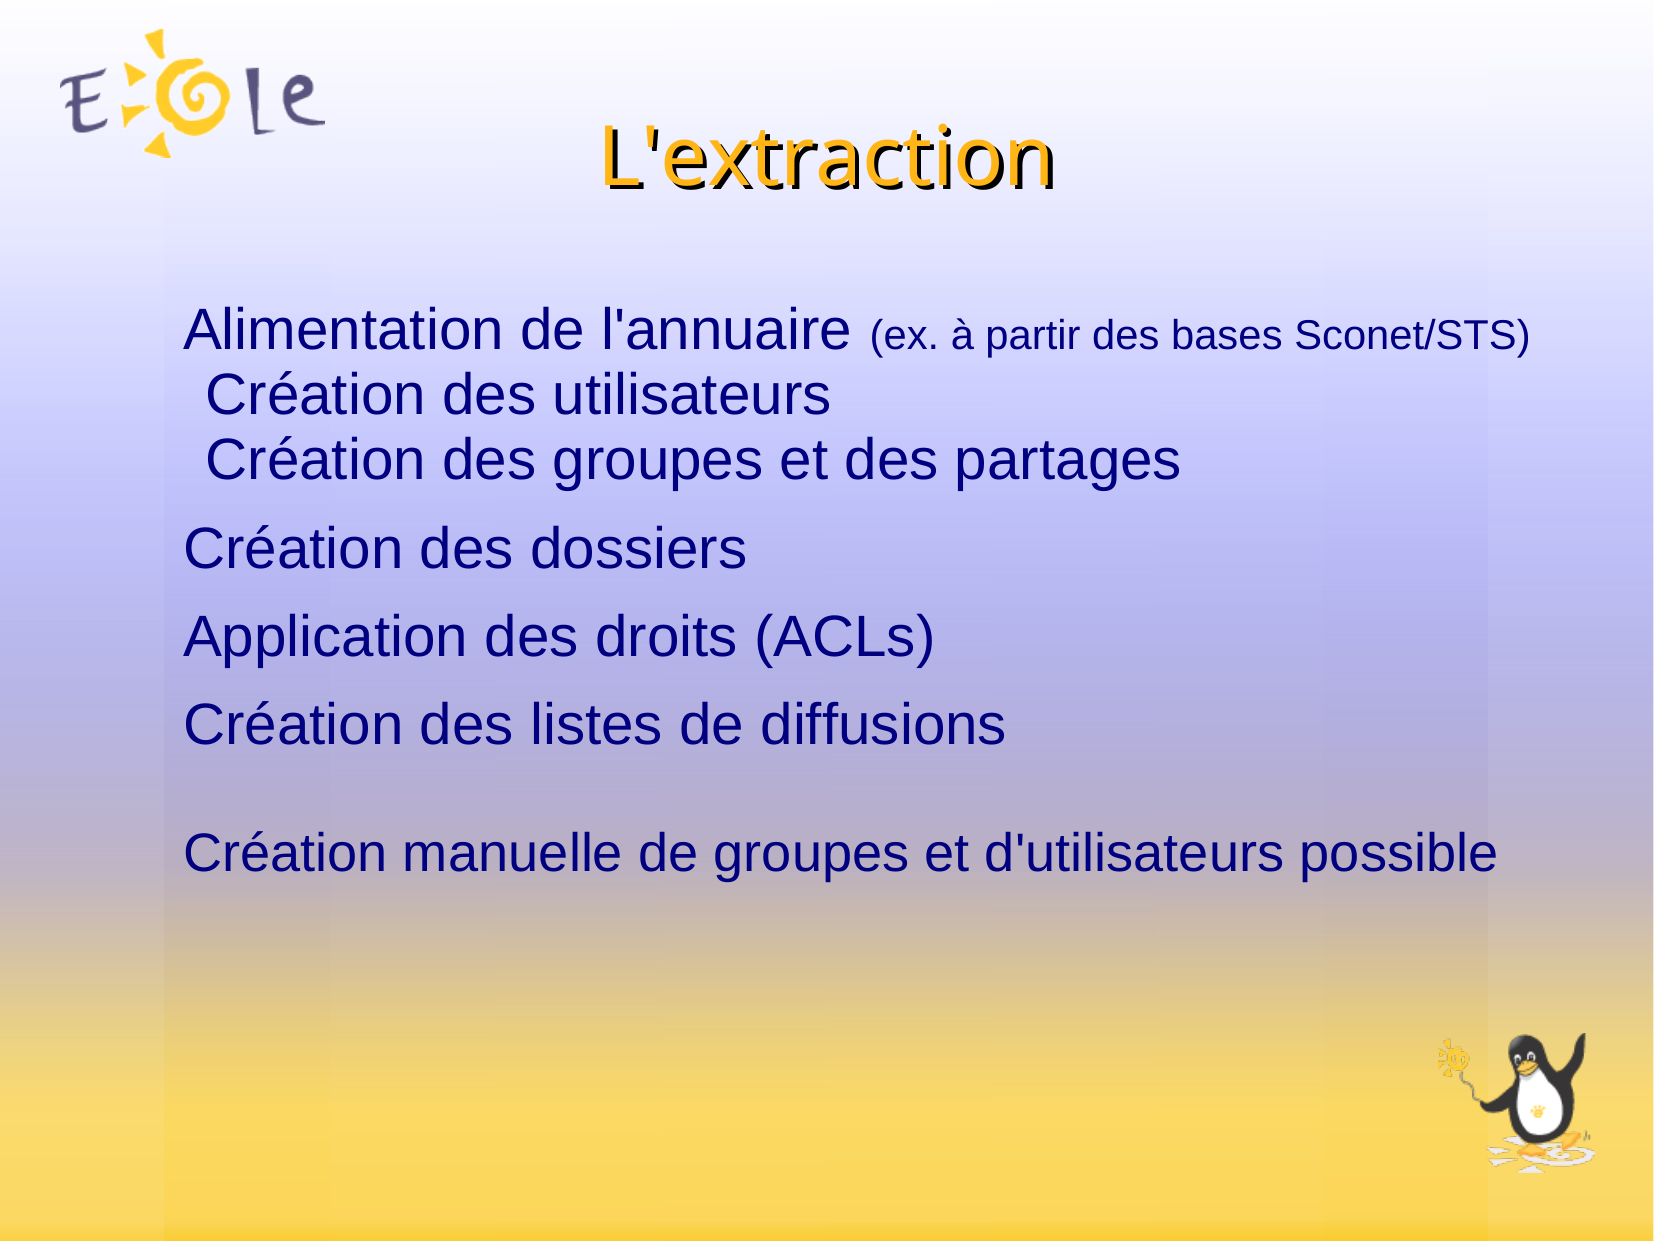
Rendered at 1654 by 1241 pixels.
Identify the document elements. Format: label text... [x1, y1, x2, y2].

title L'extraction [82, 49, 1571, 257]
picture [0, 0, 1654, 1241]
text_box Alimentation de l'annuaire (ex. à partir des bases Sconet/STS) Création des utilisateurs Création des groupes et des partages Création des dossiers Application des droits (ACLs) Création des listes de diffusions Création manuelle de groupes et d'utilisateurs possible [147, 236, 1565, 1004]
